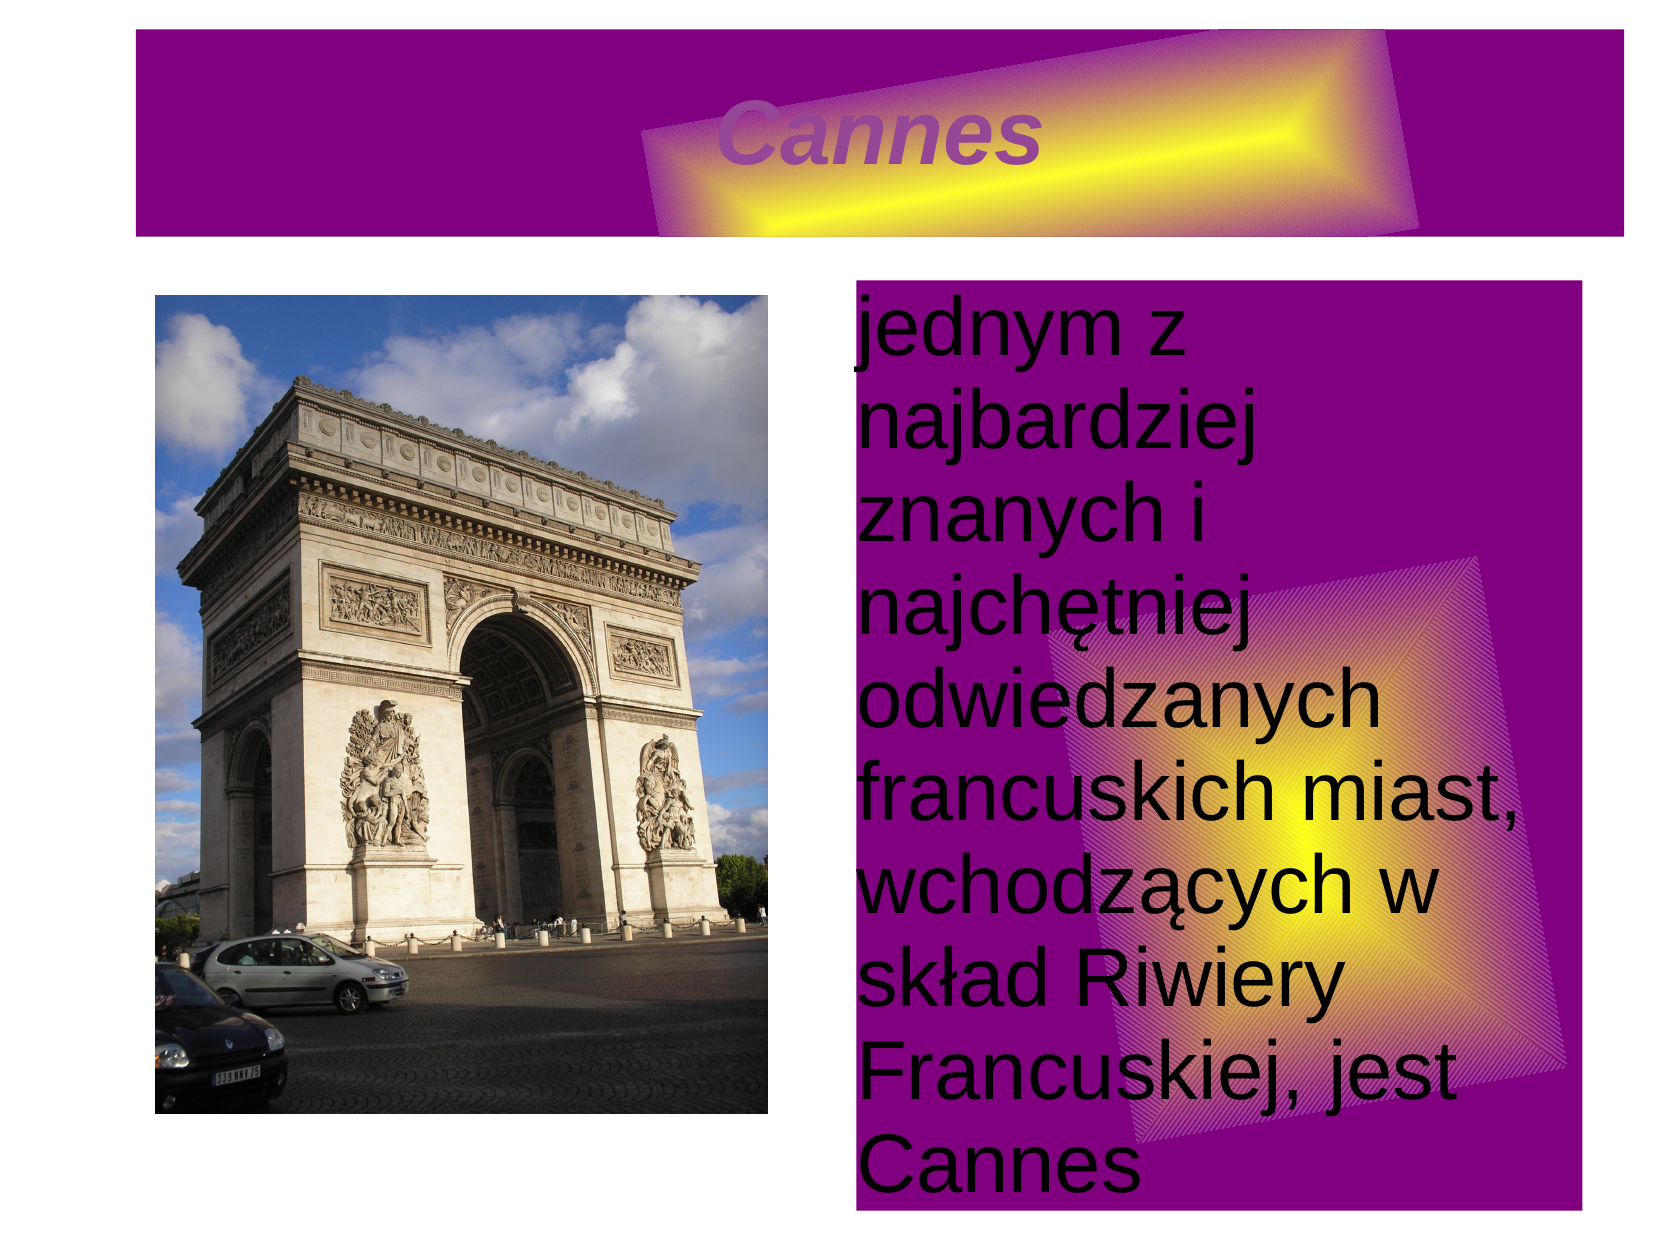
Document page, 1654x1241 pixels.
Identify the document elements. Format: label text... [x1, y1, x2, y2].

picture [155, 295, 768, 1114]
list jednym z najbardziej znanych i najchętniej odwiedzanych francuskich miast, wchodzących w skład Riwiery Francuskiej, jest Cannes [856, 280, 1583, 1211]
title Cannes [135, 29, 1625, 237]
